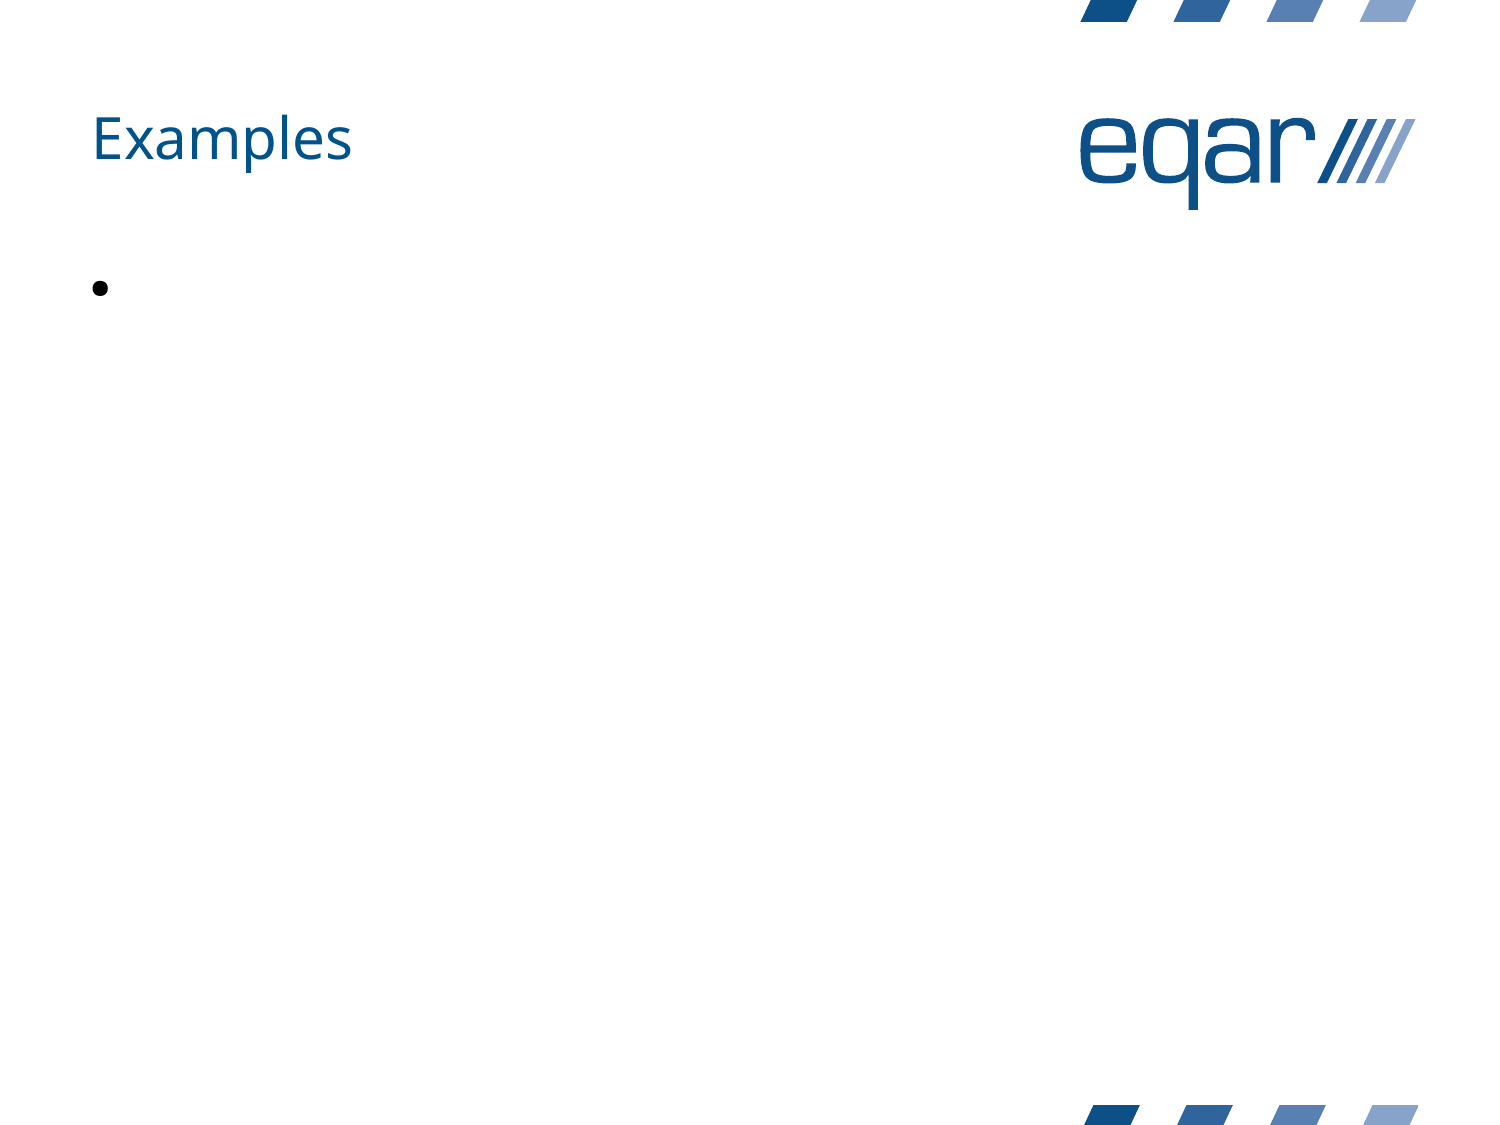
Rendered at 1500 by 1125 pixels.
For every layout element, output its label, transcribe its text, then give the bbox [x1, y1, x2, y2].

list [75, 247, 1418, 384]
title Examples [76, 8, 951, 247]
